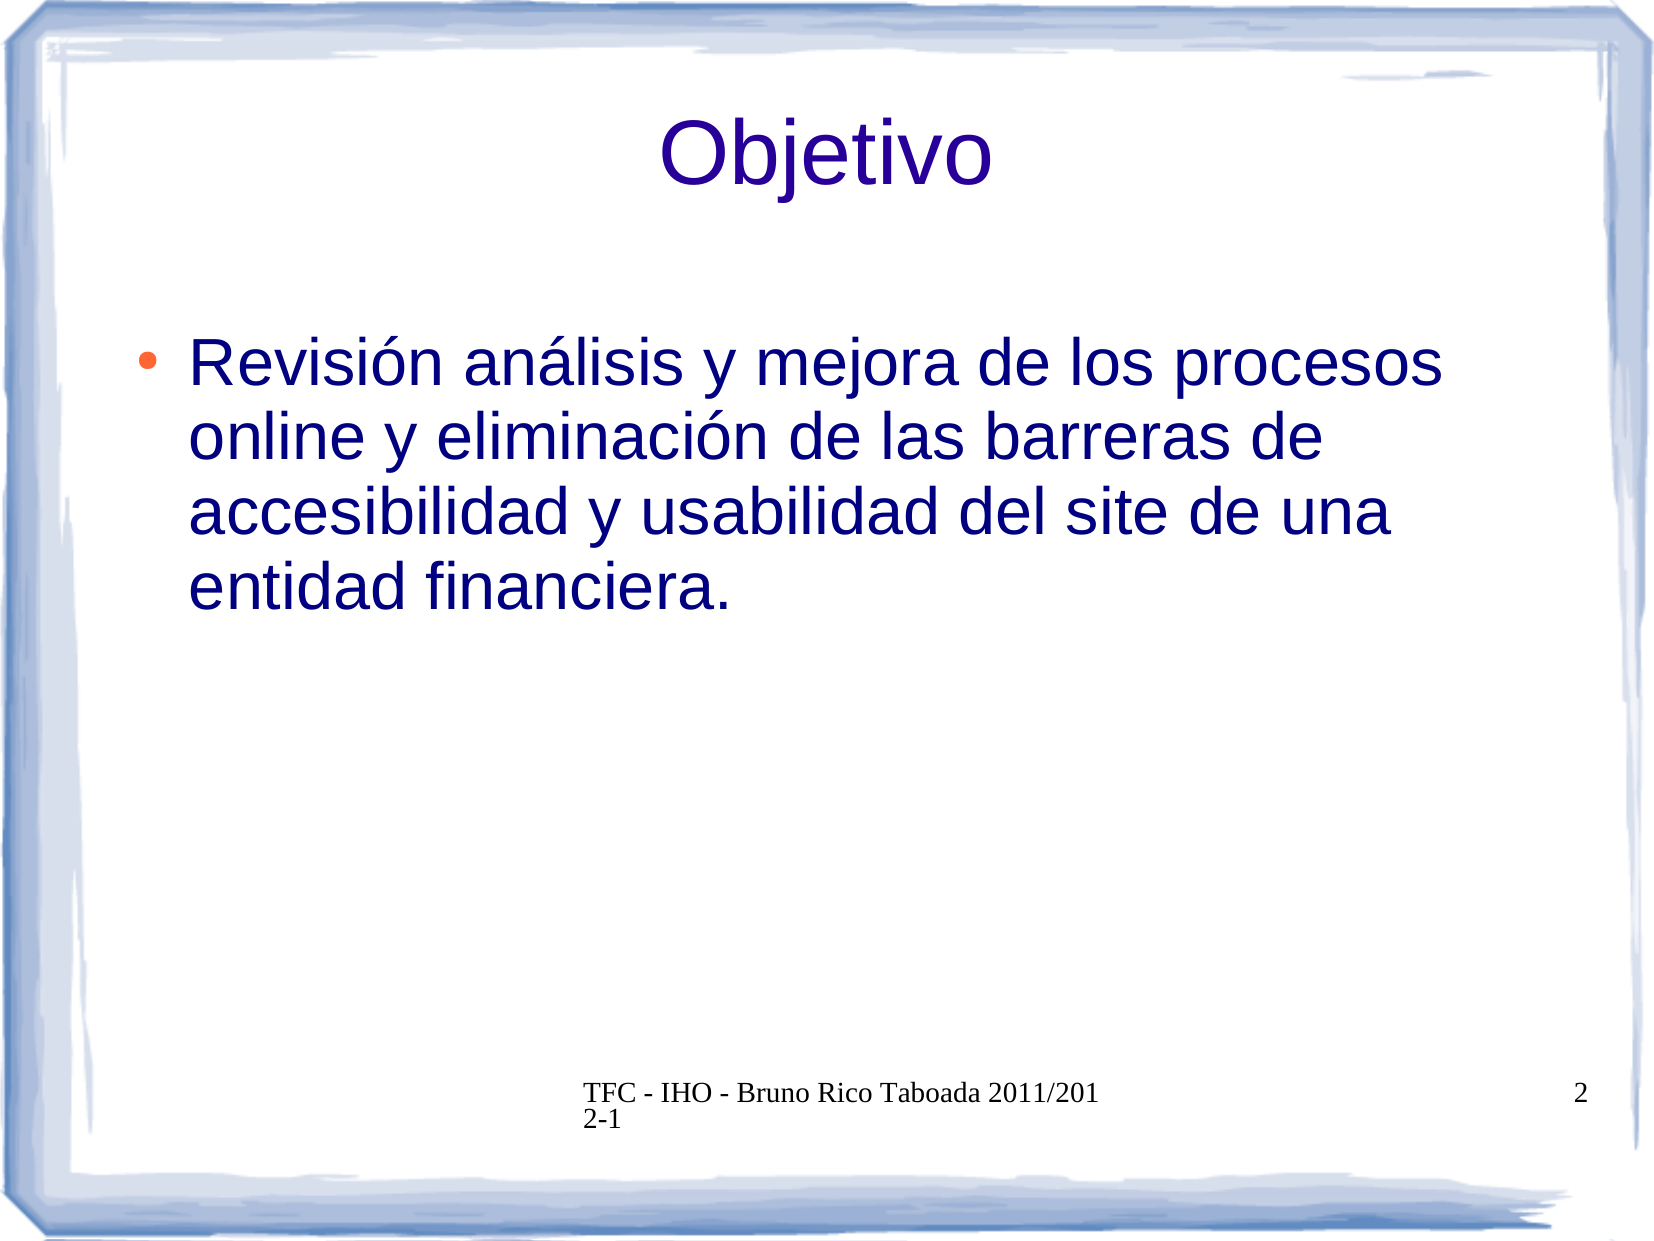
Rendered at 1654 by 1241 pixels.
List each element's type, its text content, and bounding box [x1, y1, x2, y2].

list Revisión análisis y mejora de los procesos online y eliminación de las barreras de accesibilidad y usabilidad del site de una entidad financiera. [118, 324, 1571, 1144]
title Objetivo [82, 49, 1571, 257]
picture [0, 0, 1654, 1241]
